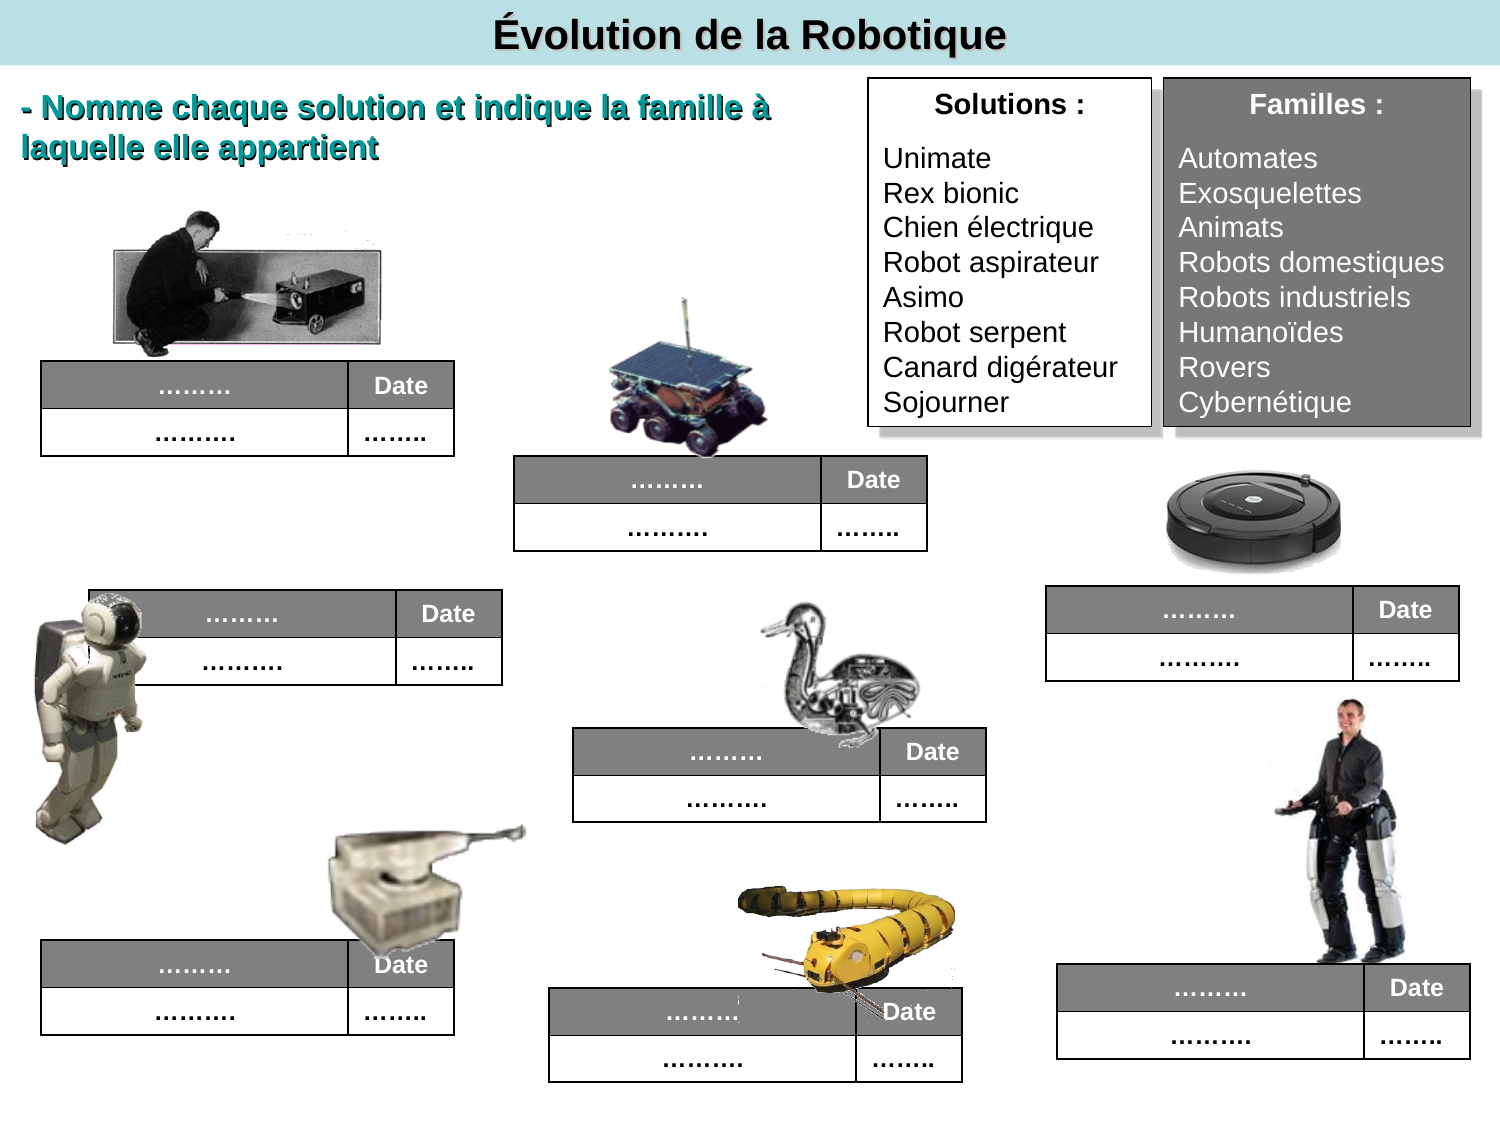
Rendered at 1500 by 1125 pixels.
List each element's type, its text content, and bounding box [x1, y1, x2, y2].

text_box Évolution de la Robotique [0, 0, 1500, 66]
table_header ……… [42, 941, 347, 987]
table_header Date [397, 591, 501, 637]
table_header Date [857, 989, 961, 1035]
table_header ……… [574, 729, 879, 775]
table_cell …….. [397, 638, 501, 684]
table_cell …….. [349, 988, 453, 1034]
table_cell …….. [349, 409, 453, 455]
text_box Solutions : Unimate Rex bionic Chien électrique Robot aspirateur Asimo Robot serpent Canard digérateur Sojourner [868, 78, 1152, 427]
table_header Date [349, 959, 453, 987]
table_cell ………. [550, 1036, 855, 1081]
table_cell ………. [1047, 634, 1352, 680]
table_header Date [881, 729, 985, 775]
table_header Date [379, 959, 387, 970]
table_cell ………. [515, 504, 820, 550]
picture [596, 290, 774, 466]
table_header Date [822, 457, 926, 503]
table_header ……… [515, 457, 820, 503]
table_cell ………. [1058, 1012, 1363, 1058]
table_header ……… [1047, 587, 1352, 633]
table_header ……… [550, 989, 855, 1035]
table_cell ………. [574, 776, 879, 821]
picture [1163, 467, 1341, 578]
table_header ……… [1058, 965, 1363, 1011]
table_header ……… [163, 591, 395, 637]
table_cell …….. [1365, 1012, 1469, 1058]
table_header Date [349, 362, 453, 408]
text_box - Nomme chaque solution et indique la famille à laquelle elle appartient [5, 78, 845, 174]
picture [111, 207, 382, 357]
table_cell …….. [881, 776, 985, 821]
picture [17, 586, 163, 850]
table_cell …….. [857, 1036, 961, 1081]
picture [1269, 692, 1415, 963]
table_cell ………. [163, 638, 395, 684]
table_cell …….. [822, 504, 926, 550]
picture [750, 596, 928, 752]
table_cell …….. [1354, 634, 1458, 680]
picture [738, 882, 955, 1023]
text_box Familles : Automates Exosquelettes Animats Robots domestiques Robots industriels Humanoïdes Rovers Cybernétique [1163, 78, 1471, 427]
table_cell ………. [42, 988, 347, 1034]
picture [324, 822, 526, 959]
table_header Date [1354, 587, 1458, 633]
table_header ……… [42, 362, 347, 408]
table_header Date [1365, 965, 1469, 1011]
table_cell ………. [42, 409, 347, 455]
